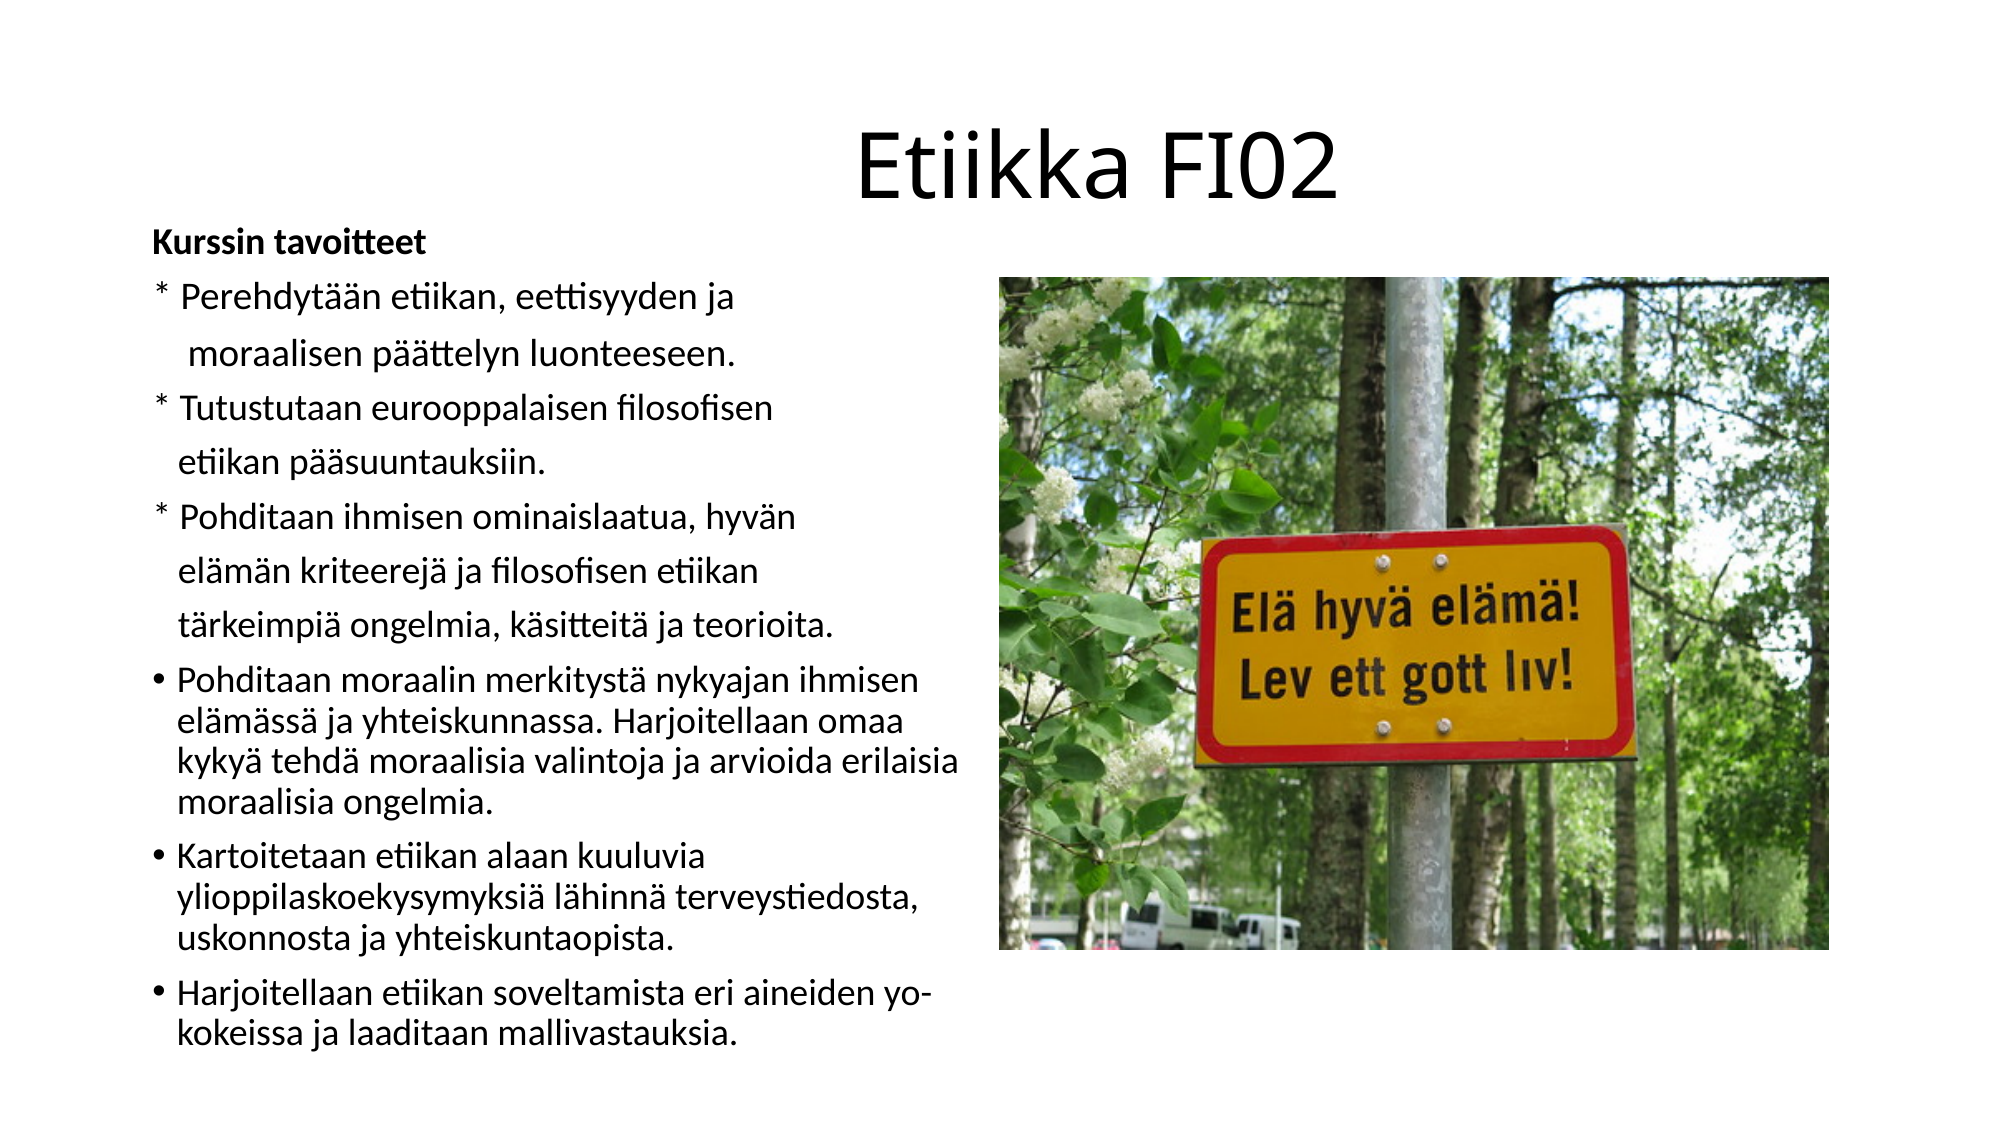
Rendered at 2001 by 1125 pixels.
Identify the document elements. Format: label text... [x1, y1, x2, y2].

picture [999, 277, 1829, 950]
list Kurssin tavoitteet * Perehdytään etiikan, eettisyyden ja moraalisen päättelyn luonteeseen. * Tutustutaan eurooppalaisen filosofisen etiikan pääsuuntauksiin. * Pohditaan ihmisen ominaislaatua, hyvän elämän kriteerejä ja filosofisen etiikan tärkeimpiä ongelmia, käsitteitä ja teorioita. Pohditaan moraalin merkitystä nykyajan ihmisen elämässä ja yhteiskunnassa. Harjoitellaan omaa kykyä tehdä moraalisia valintoja ja arvioida erilaisia moraalisia ongelmia. Kartoitetaan etiikan alaan kuuluvia ylioppilaskoekysymyksiä lähinnä terveystiedosta, uskonnosta ja yhteiskuntaopista. Harjoitellaan etiikan soveltamista eri aineiden yo-kokeissa ja laaditaan mallivastauksia. [137, 214, 988, 1079]
title Etiikka FI02 [150, 59, 1875, 278]
